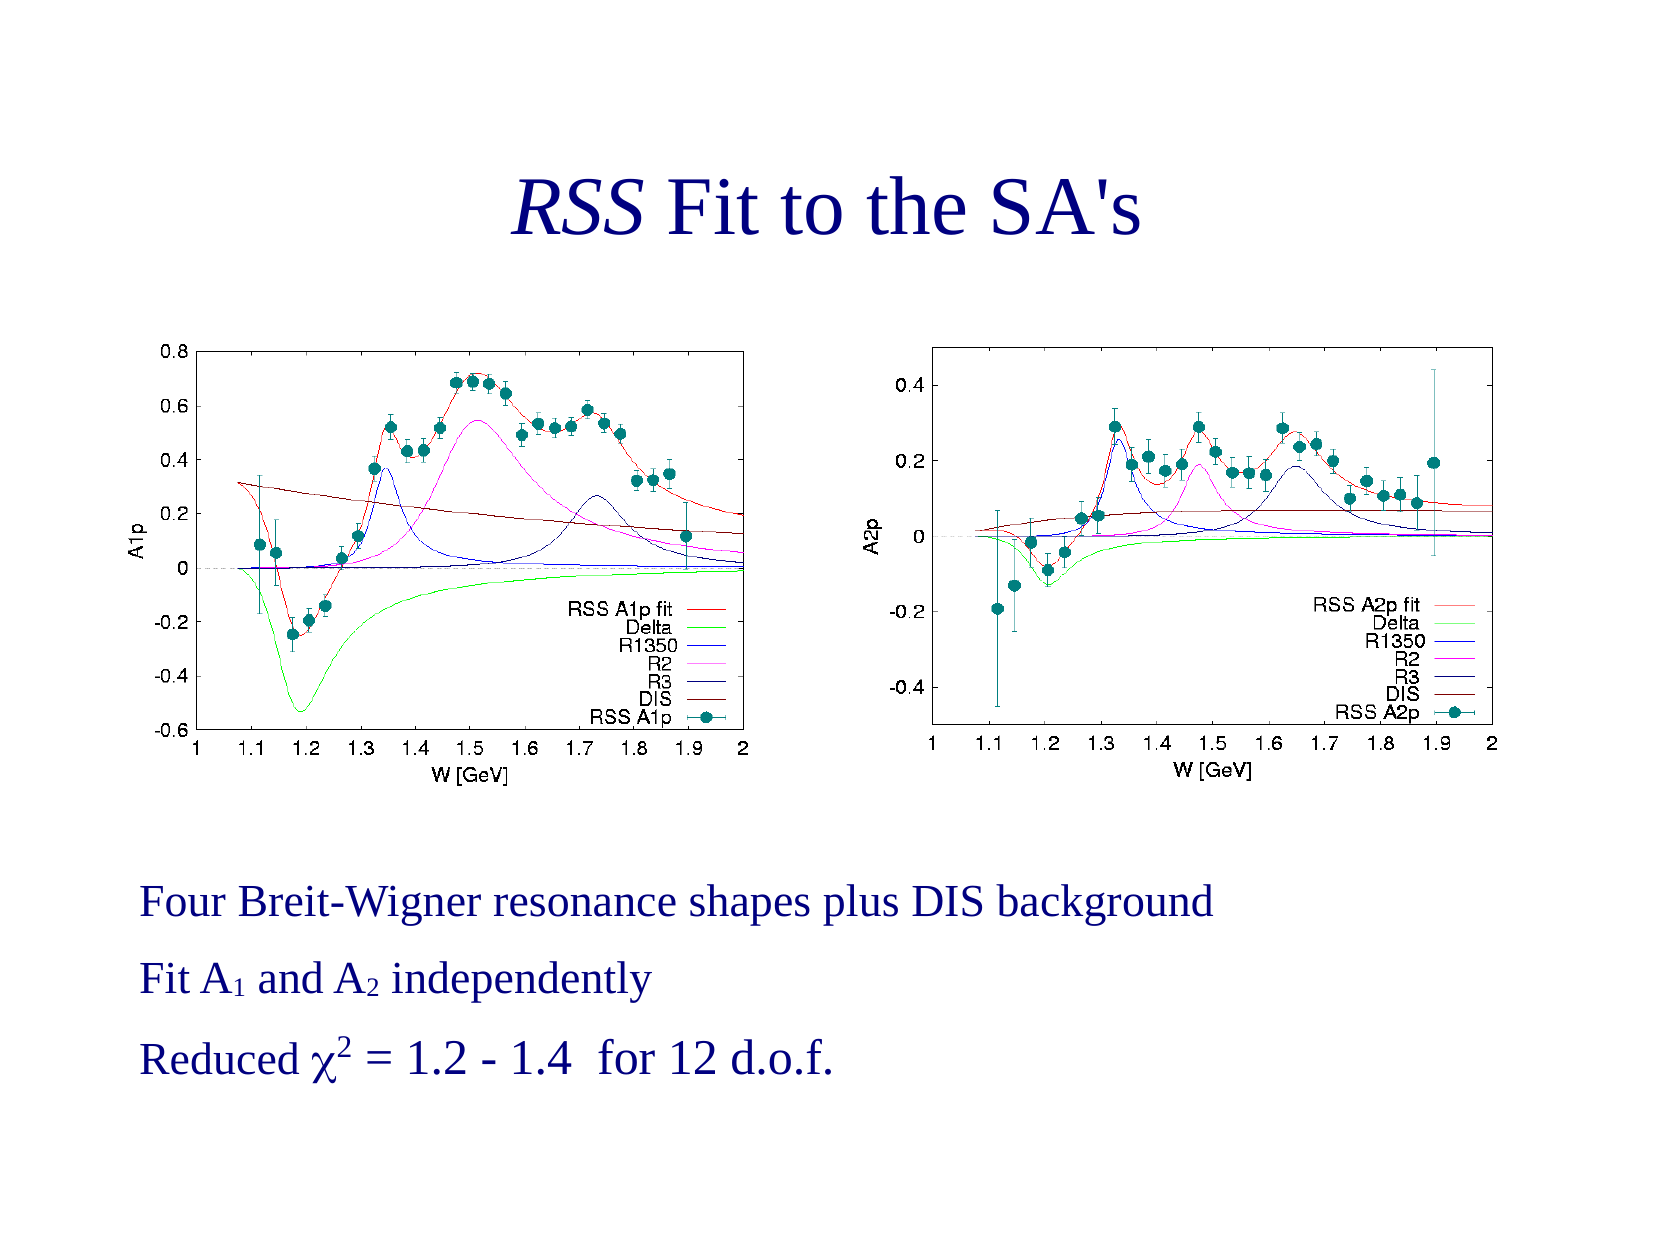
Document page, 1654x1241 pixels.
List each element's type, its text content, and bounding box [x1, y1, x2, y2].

picture [849, 338, 1532, 810]
title RSS Fit to the SA's [121, 102, 1534, 311]
picture [112, 337, 788, 821]
list Four Breit-Wigner resonance shapes plus DIS background Fit A1 and A2 independently Reduced 2 = 1.2 - 1.4 for 12 d.o.f. [121, 875, 1534, 1148]
